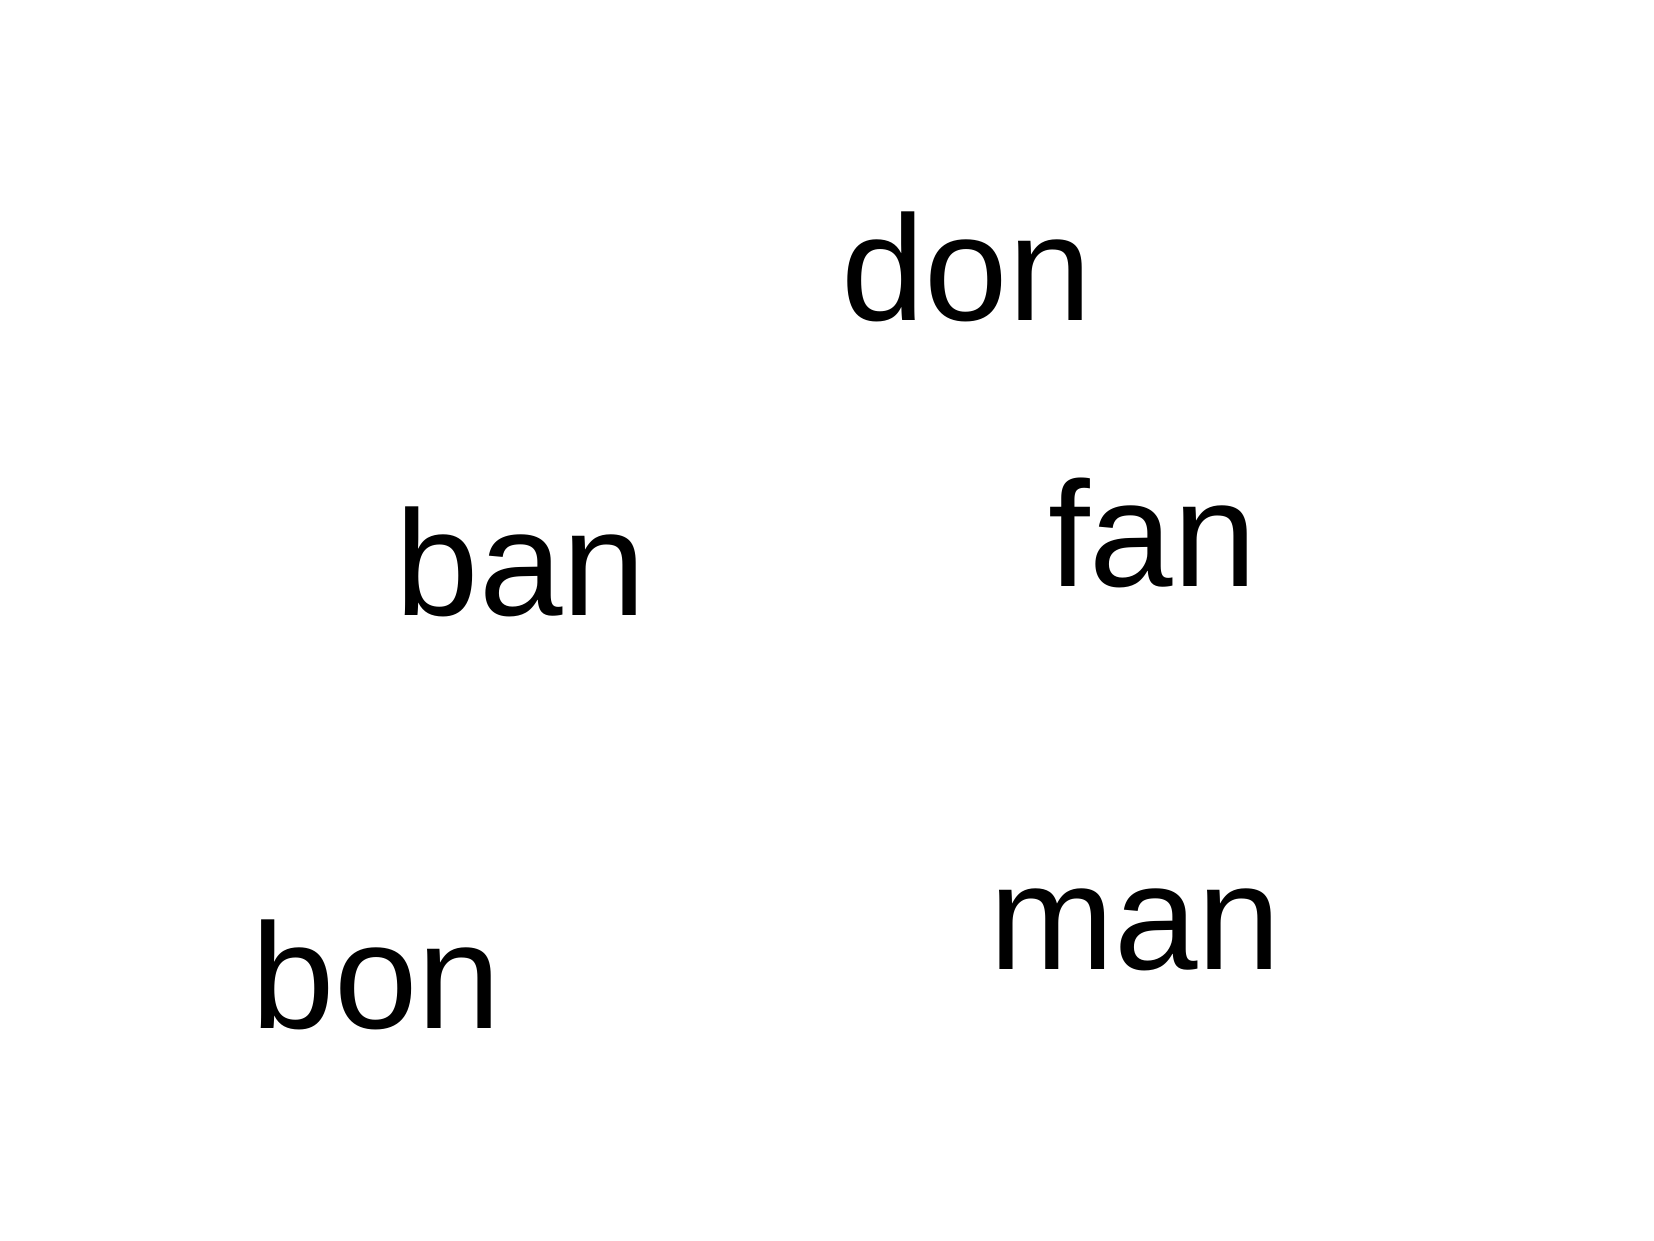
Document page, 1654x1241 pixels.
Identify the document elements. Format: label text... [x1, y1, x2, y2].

text_box fan [1033, 442, 1359, 685]
text_box don [826, 177, 1211, 360]
text_box man [974, 826, 1300, 1010]
text_box ban [380, 472, 945, 655]
text_box bon [236, 885, 562, 1069]
